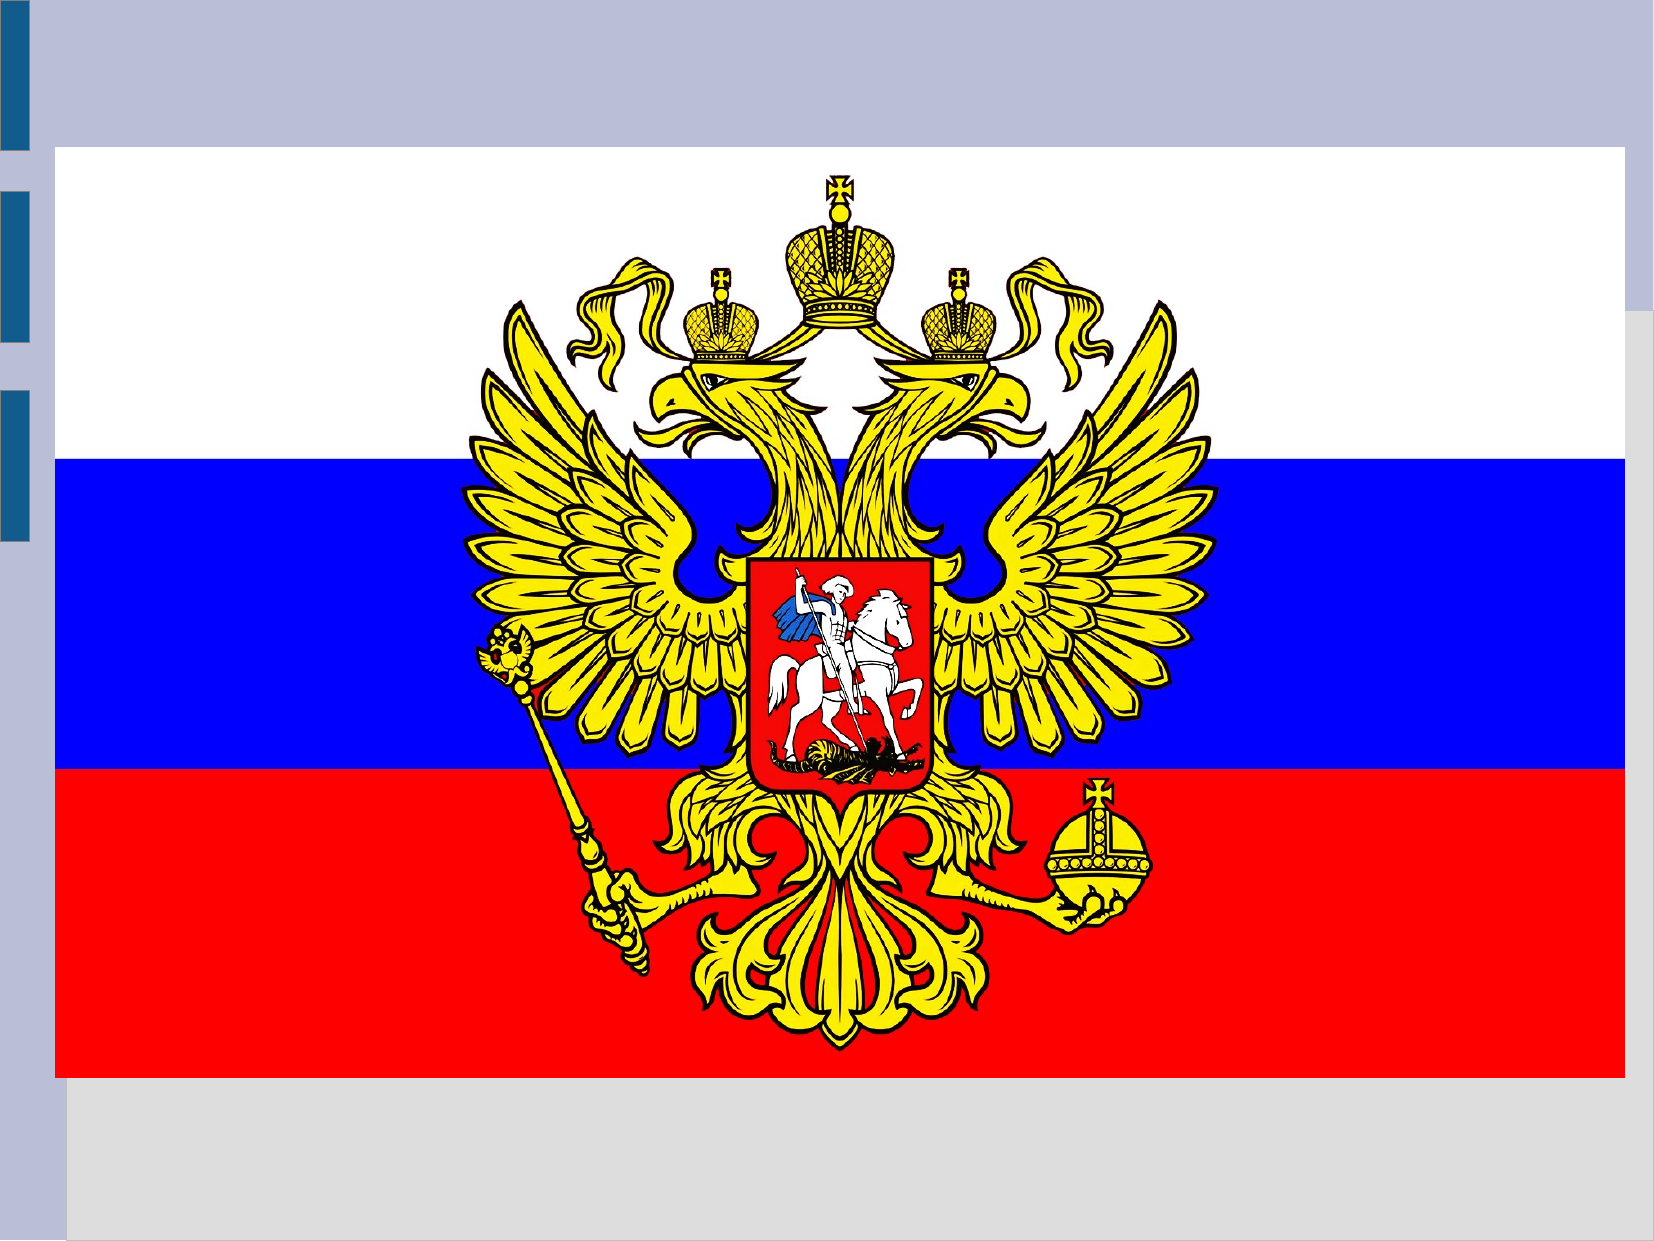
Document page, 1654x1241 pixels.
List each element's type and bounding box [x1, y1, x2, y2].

picture [55, 147, 1625, 1078]
